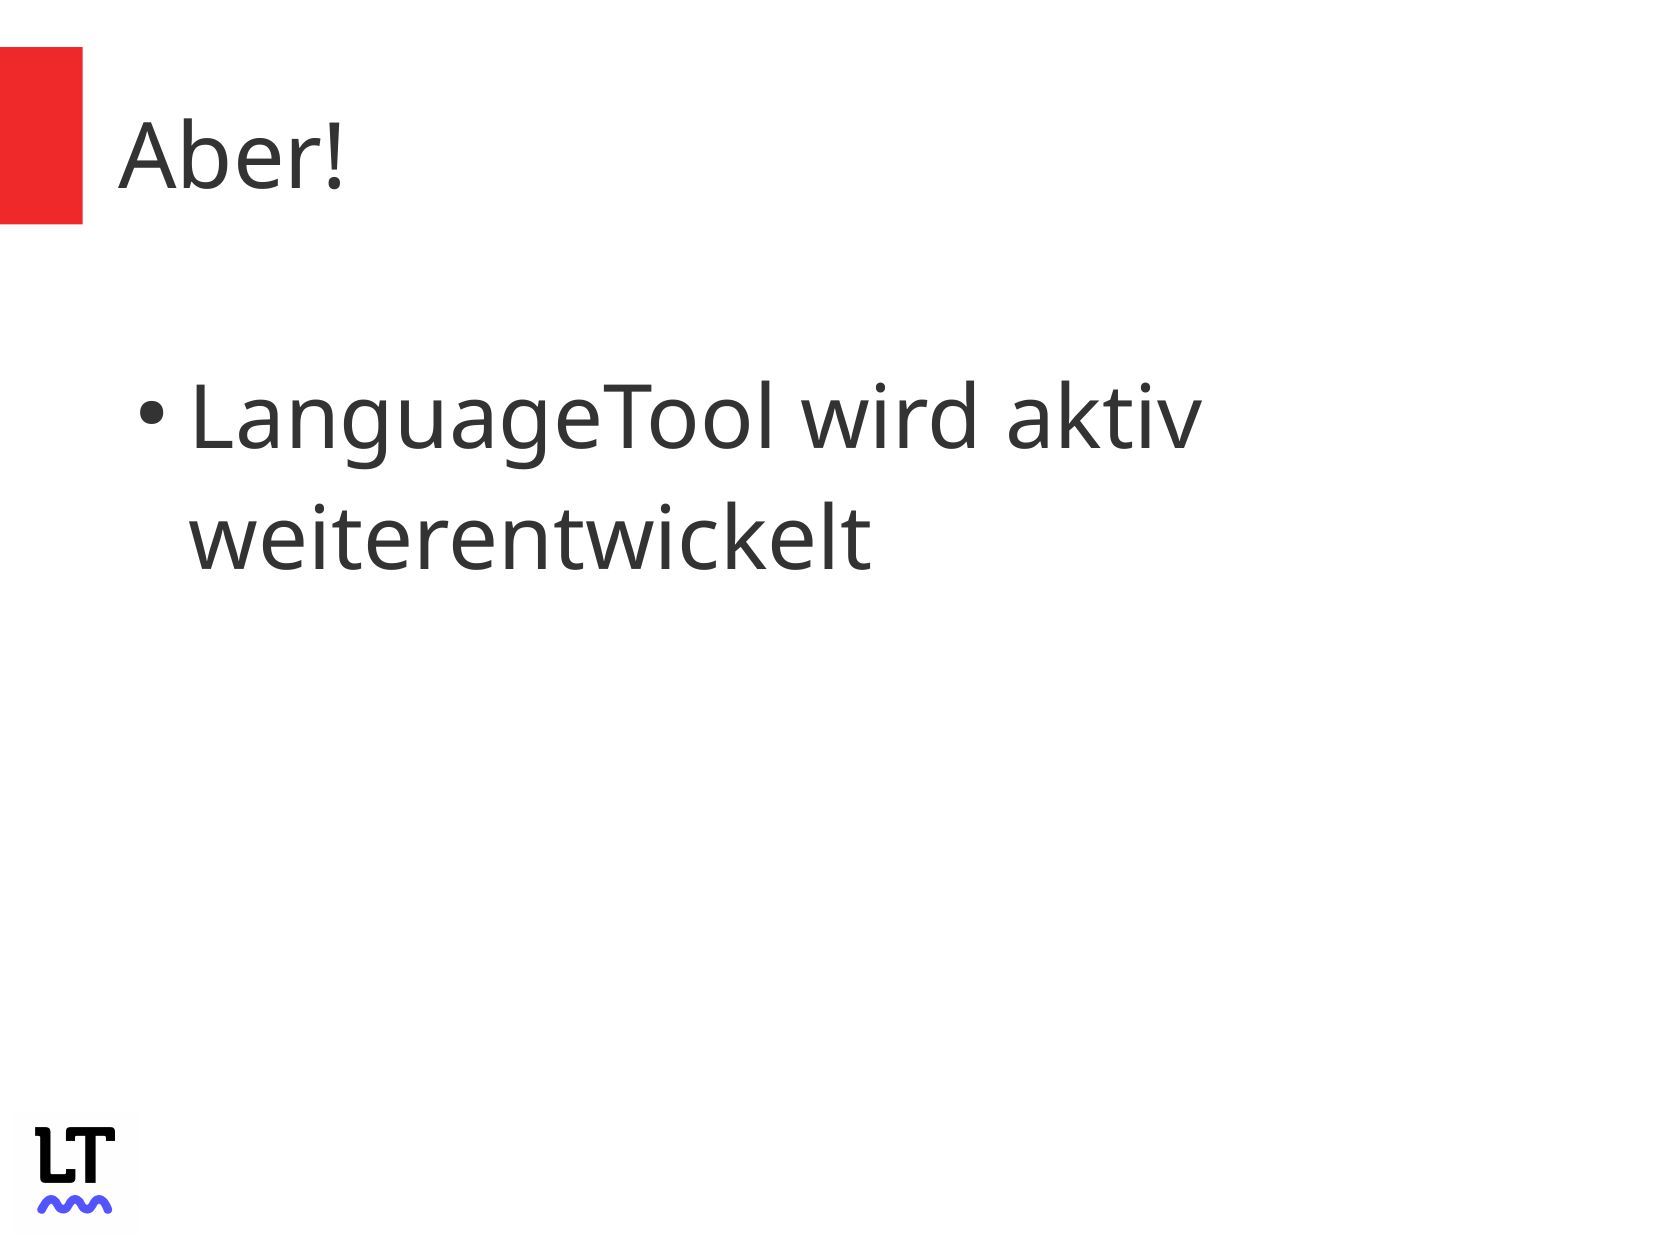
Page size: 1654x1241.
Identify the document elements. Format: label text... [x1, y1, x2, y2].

list LanguageTool wird aktiv weiterentwickelt [118, 354, 1536, 1074]
title Aber! [118, 49, 1571, 257]
picture [11, 1110, 138, 1235]
